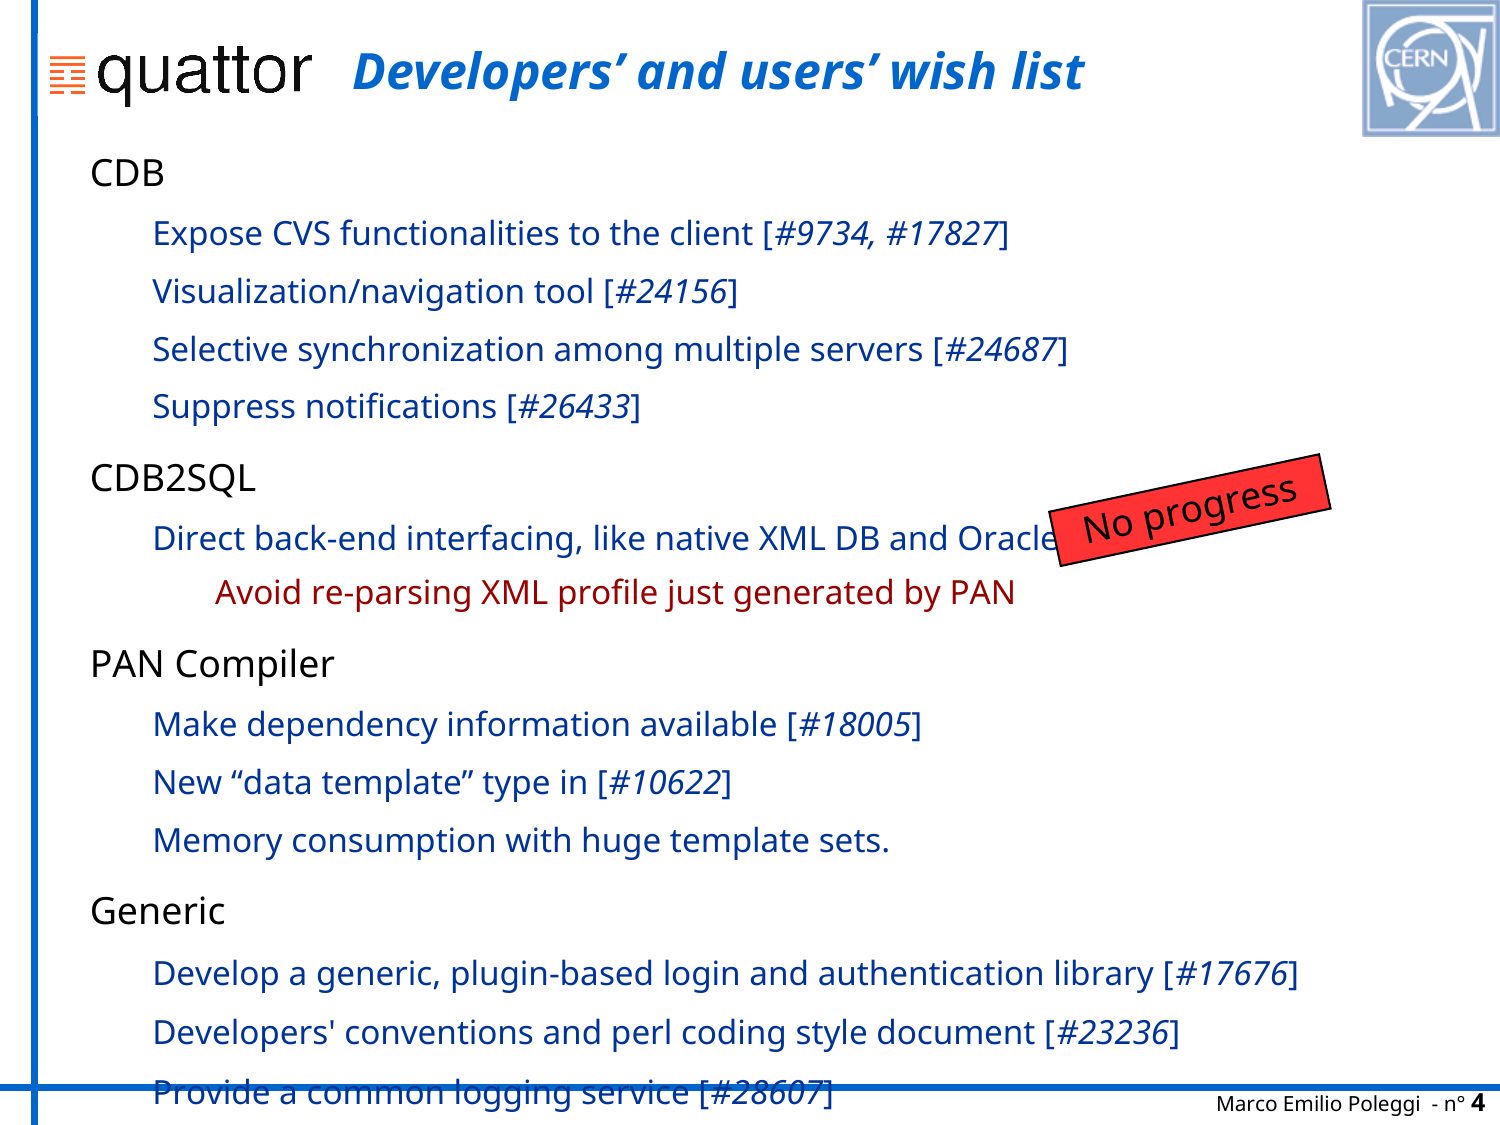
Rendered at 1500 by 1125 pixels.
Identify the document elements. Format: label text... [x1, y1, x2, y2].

list CDB Expose CVS functionalities to the client [#9734, #17827] Visualization/navigation tool [#24156] Selective synchronization among multiple servers [#24687] Suppress notifications [#26433] CDB2SQL Direct back-end interfacing, like native XML DB and Oracle Avoid re-parsing XML profile just generated by PAN PAN Compiler Make dependency information available [#18005] New “data template” type in [#10622] Memory consumption with huge template sets. Generic Develop a generic, plugin-based login and authentication library [#17676] Developers' conventions and perl coding style document [#23236] Provide a common logging service [#28607] [74, 139, 1461, 1015]
title Developers’ and users’ wish list [337, 37, 1381, 112]
text_box No progress [1049, 454, 1331, 566]
